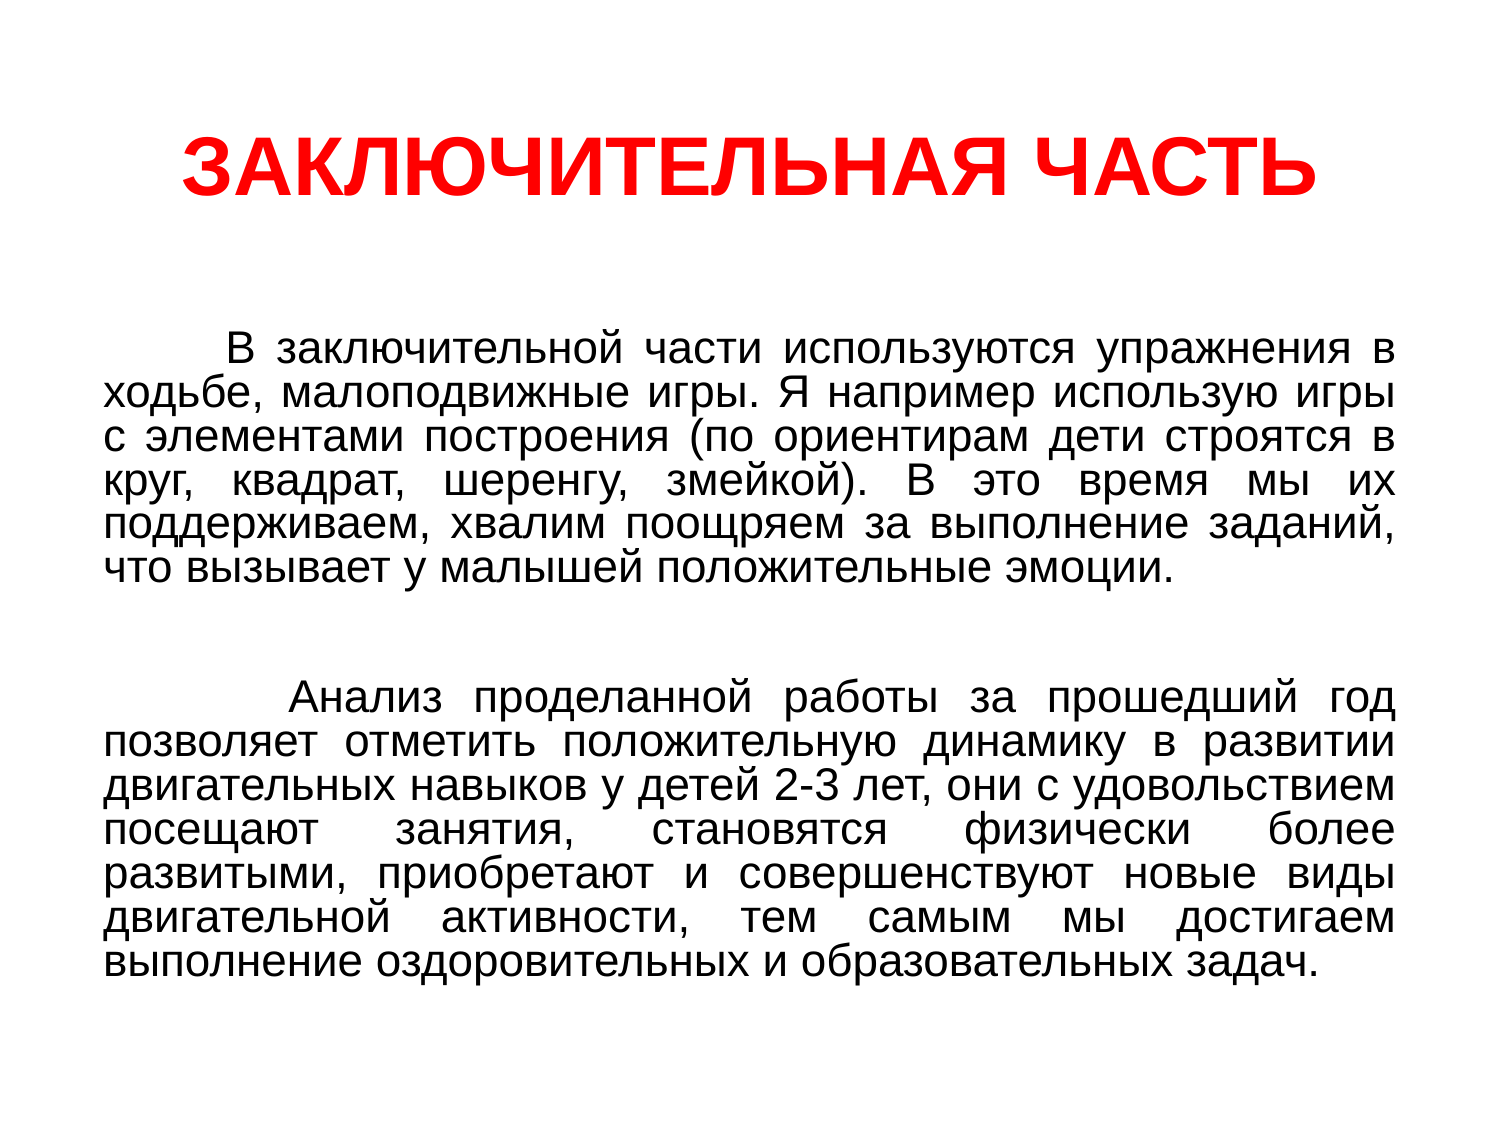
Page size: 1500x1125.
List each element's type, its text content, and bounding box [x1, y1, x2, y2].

title ЗАКЛЮЧИТЕЛЬНАЯ ЧАСТЬ [103, 59, 1397, 278]
list В заключительной части используются упражнения в ходьбе, малоподвижные игры. Я например использую игры с элементами построения (по ориентирам дети строятся в круг, квадрат, шеренгу, змейкой). В это время мы их поддерживаем, хвалим поощряем за выполнение заданий, что вызывает у малышей положительные эмоции. Анализ проделанной работы за прошедший год позволяет отметить положительную динамику в развитии двигательных навыков у детей 2-3 лет, они с удовольствием посещают занятия, становятся физически более развитыми, приобретают и совершенствуют новые виды двигательной активности, тем самым мы достигаем выполнение оздоровительных и образовательных задач. [103, 299, 1397, 1014]
